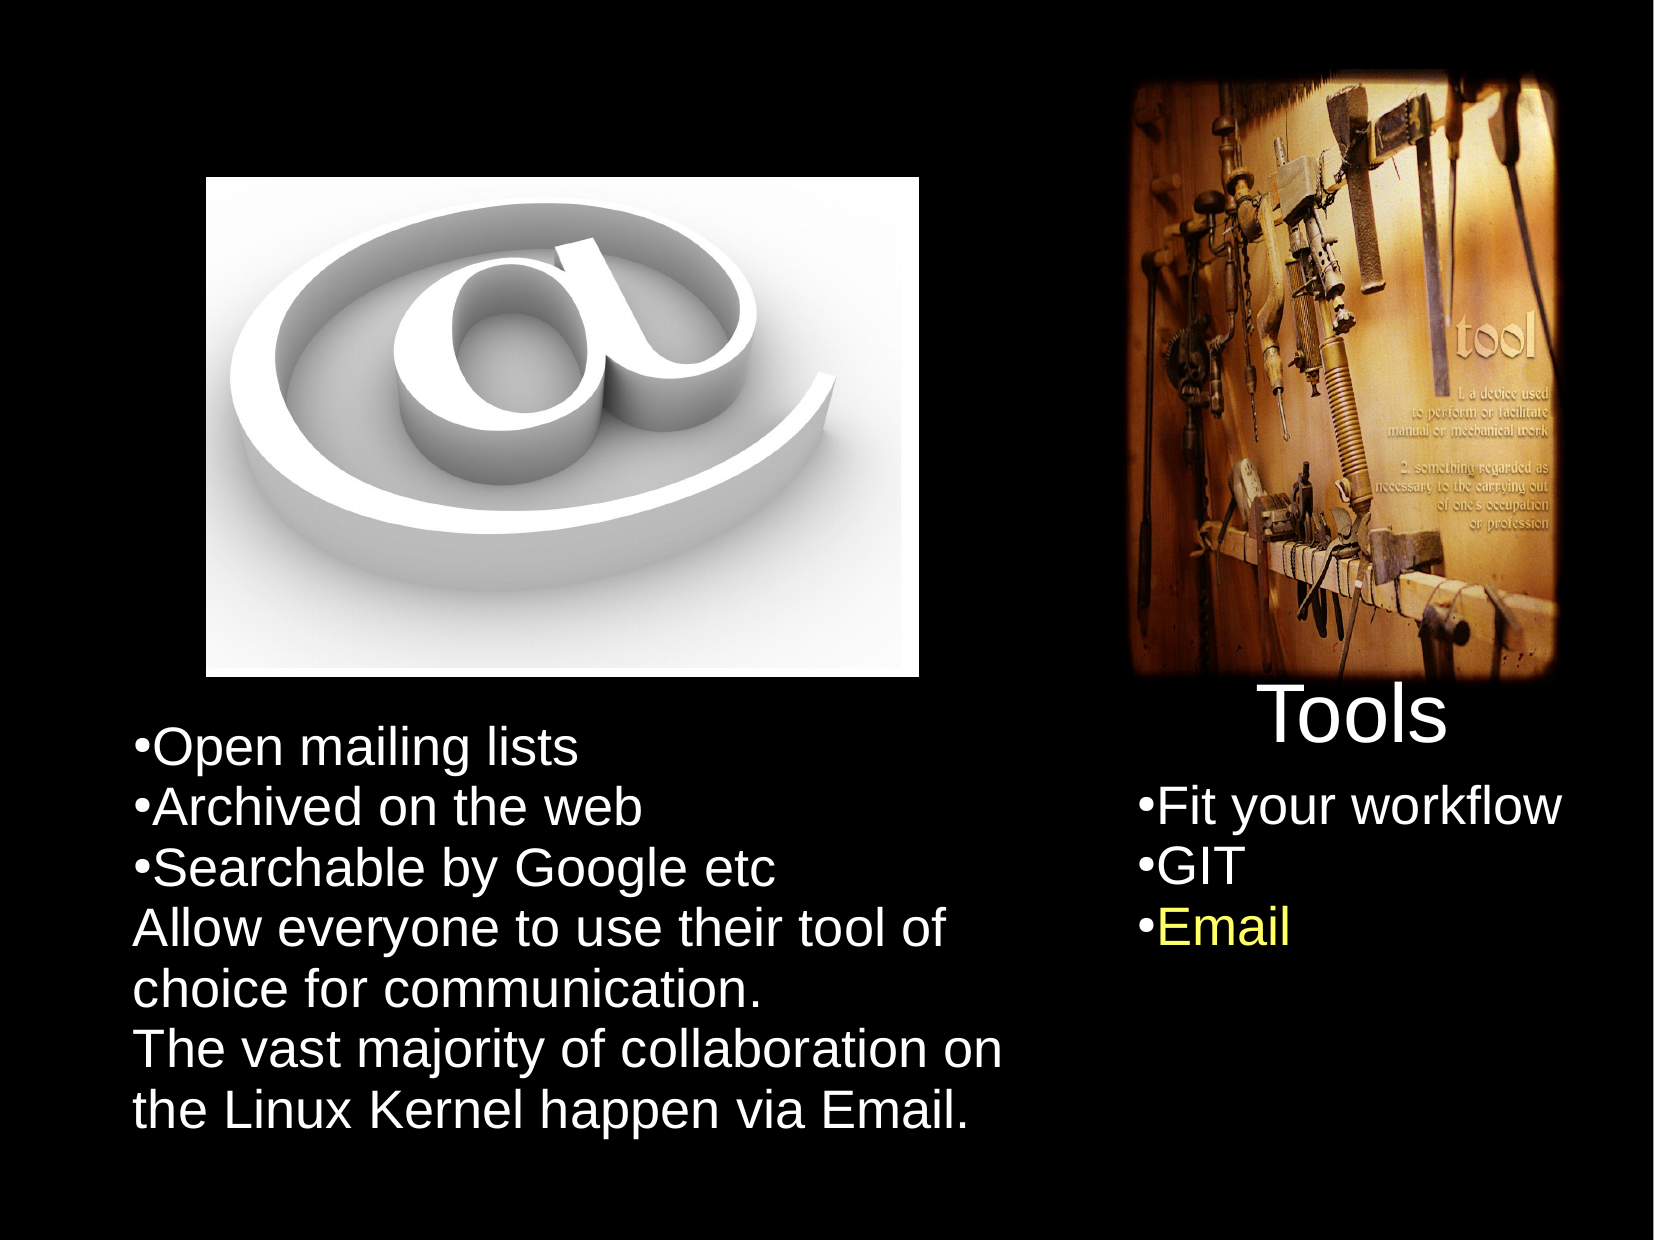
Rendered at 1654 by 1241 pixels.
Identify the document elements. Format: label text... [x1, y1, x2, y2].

text_box Tools [1240, 659, 1465, 767]
text_box Open mailing lists Archived on the web Searchable by Google etc Allow everyone to use their tool of choice for communication. The vast majority of collaboration on the Linux Kernel happen via Email. [118, 708, 1034, 1148]
picture [1122, 69, 1565, 690]
picture [206, 177, 919, 677]
text_box Fit your workflow GIT Email [1122, 767, 1577, 965]
